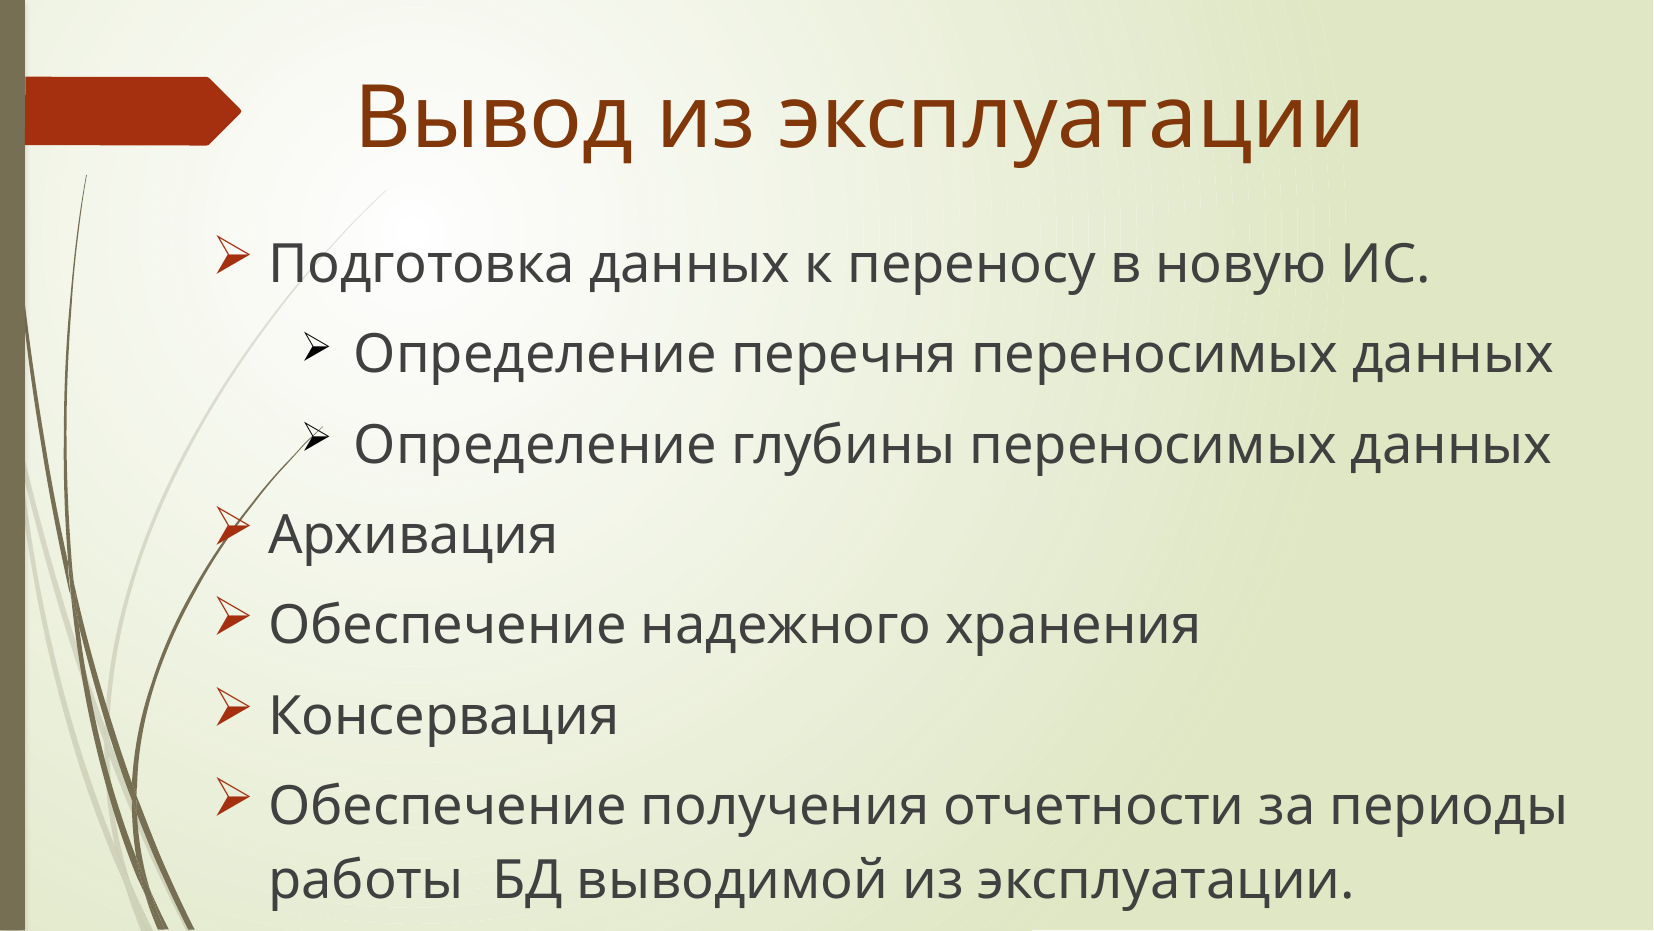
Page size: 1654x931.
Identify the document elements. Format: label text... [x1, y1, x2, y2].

title Вывод из эксплуатации [354, 41, 1418, 185]
list Подготовка данных к переносу в новую ИС. Определение перечня переносимых данных Определение глубины переносимых данных Архивация Обеспечение надежного хранения Консервация Обеспечение получения отчетности за периоды работы БД выводимой из эксплуатации. [211, 224, 1630, 857]
